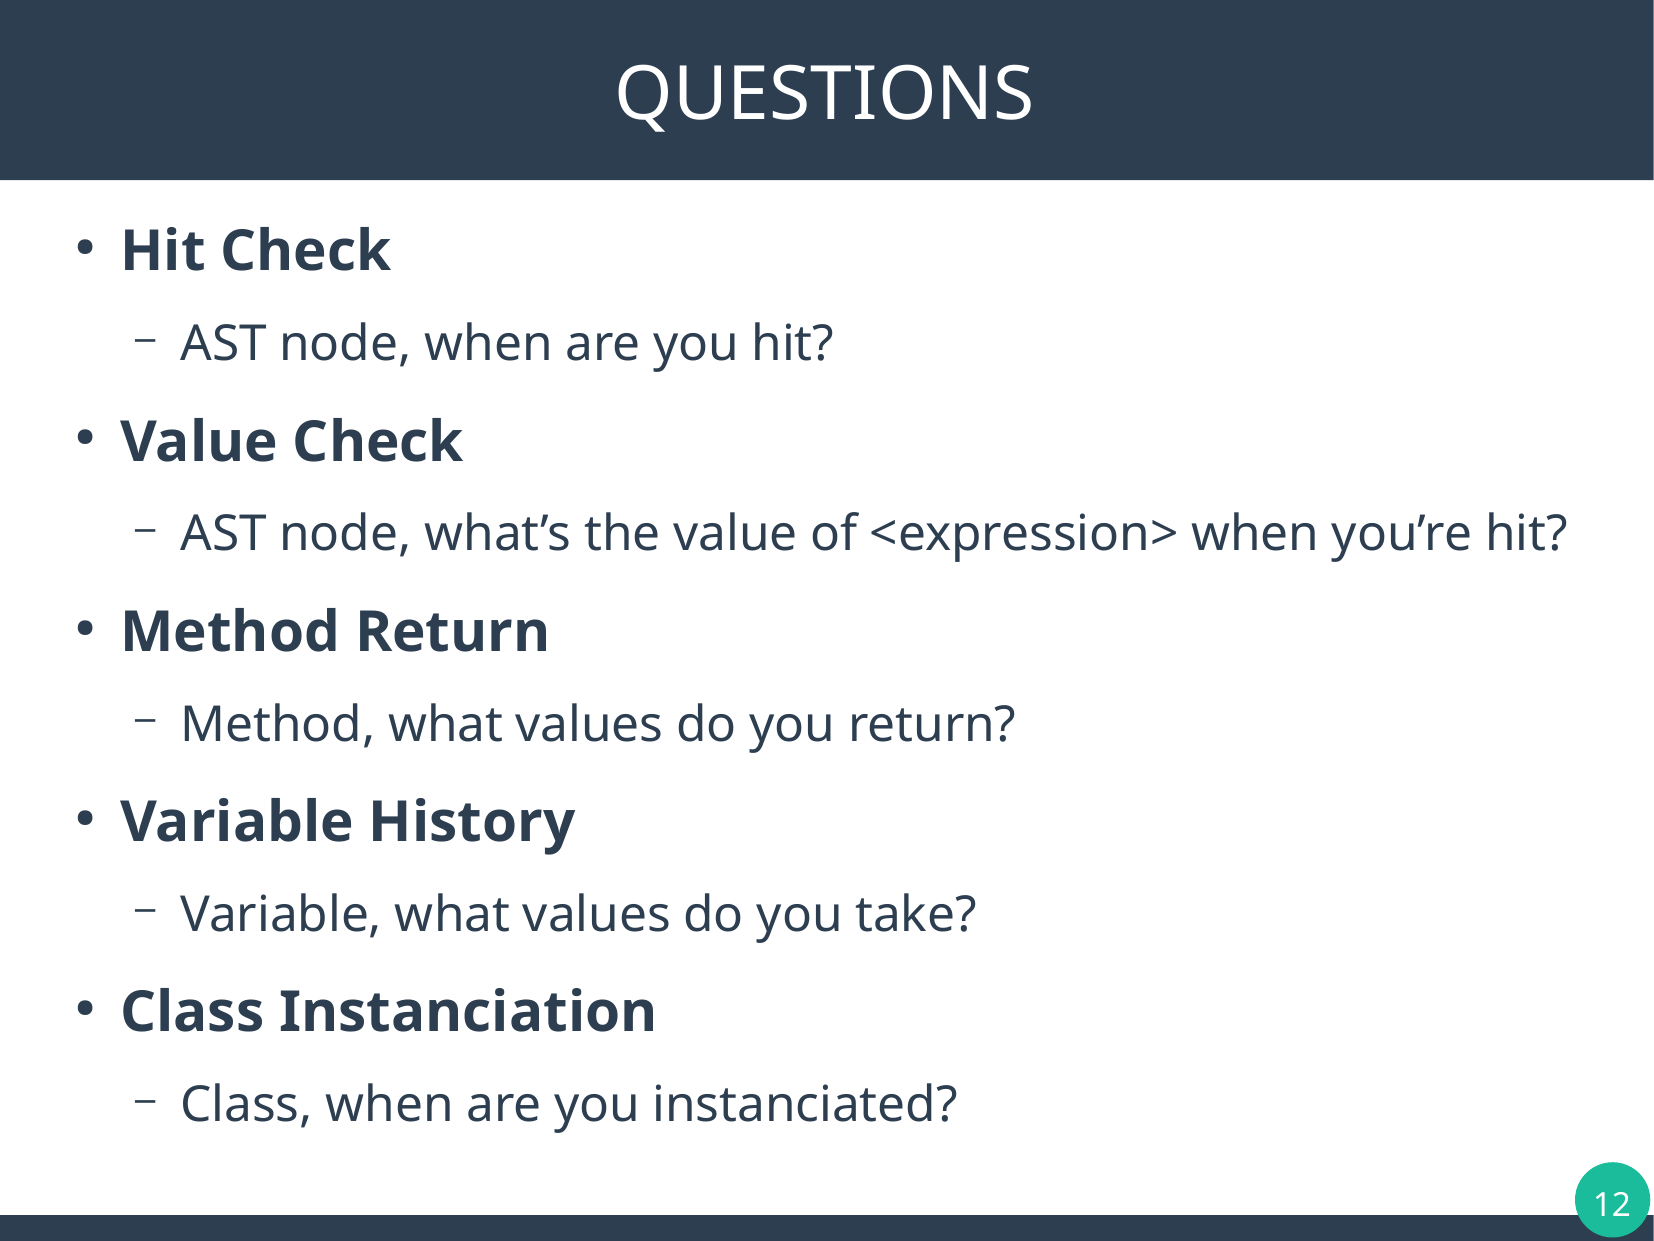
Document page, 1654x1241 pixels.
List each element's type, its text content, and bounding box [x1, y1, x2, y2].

list Hit Check AST node, when are you hit? Value Check AST node, what’s the value of <expression> when you’re hit? Method Return Method, what values do you return? Variable History Variable, what values do you take? Class Instanciation Class, when are you instanciated? [60, 210, 1591, 1156]
title Questions [45, 30, 1606, 151]
